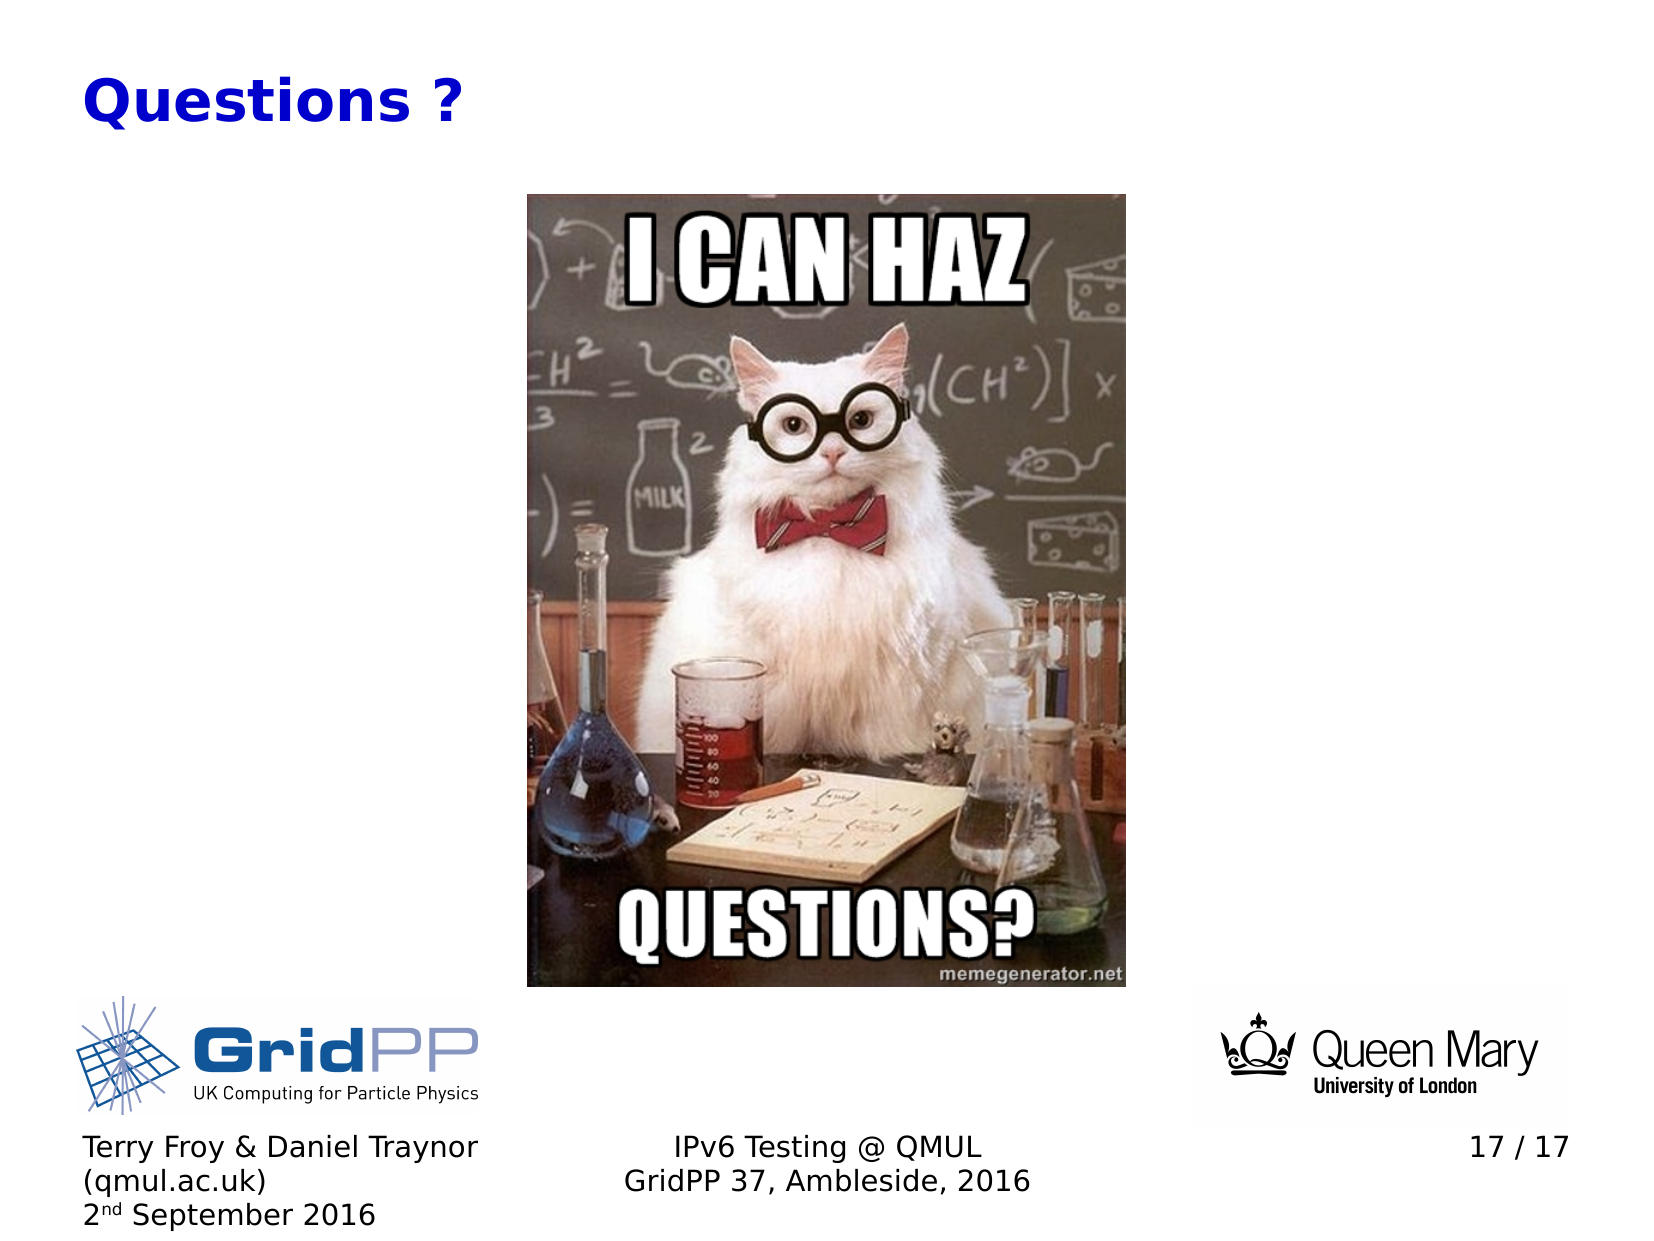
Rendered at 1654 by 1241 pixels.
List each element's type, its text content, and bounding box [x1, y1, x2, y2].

picture [527, 194, 1126, 987]
title Questions ? [82, 49, 1571, 154]
